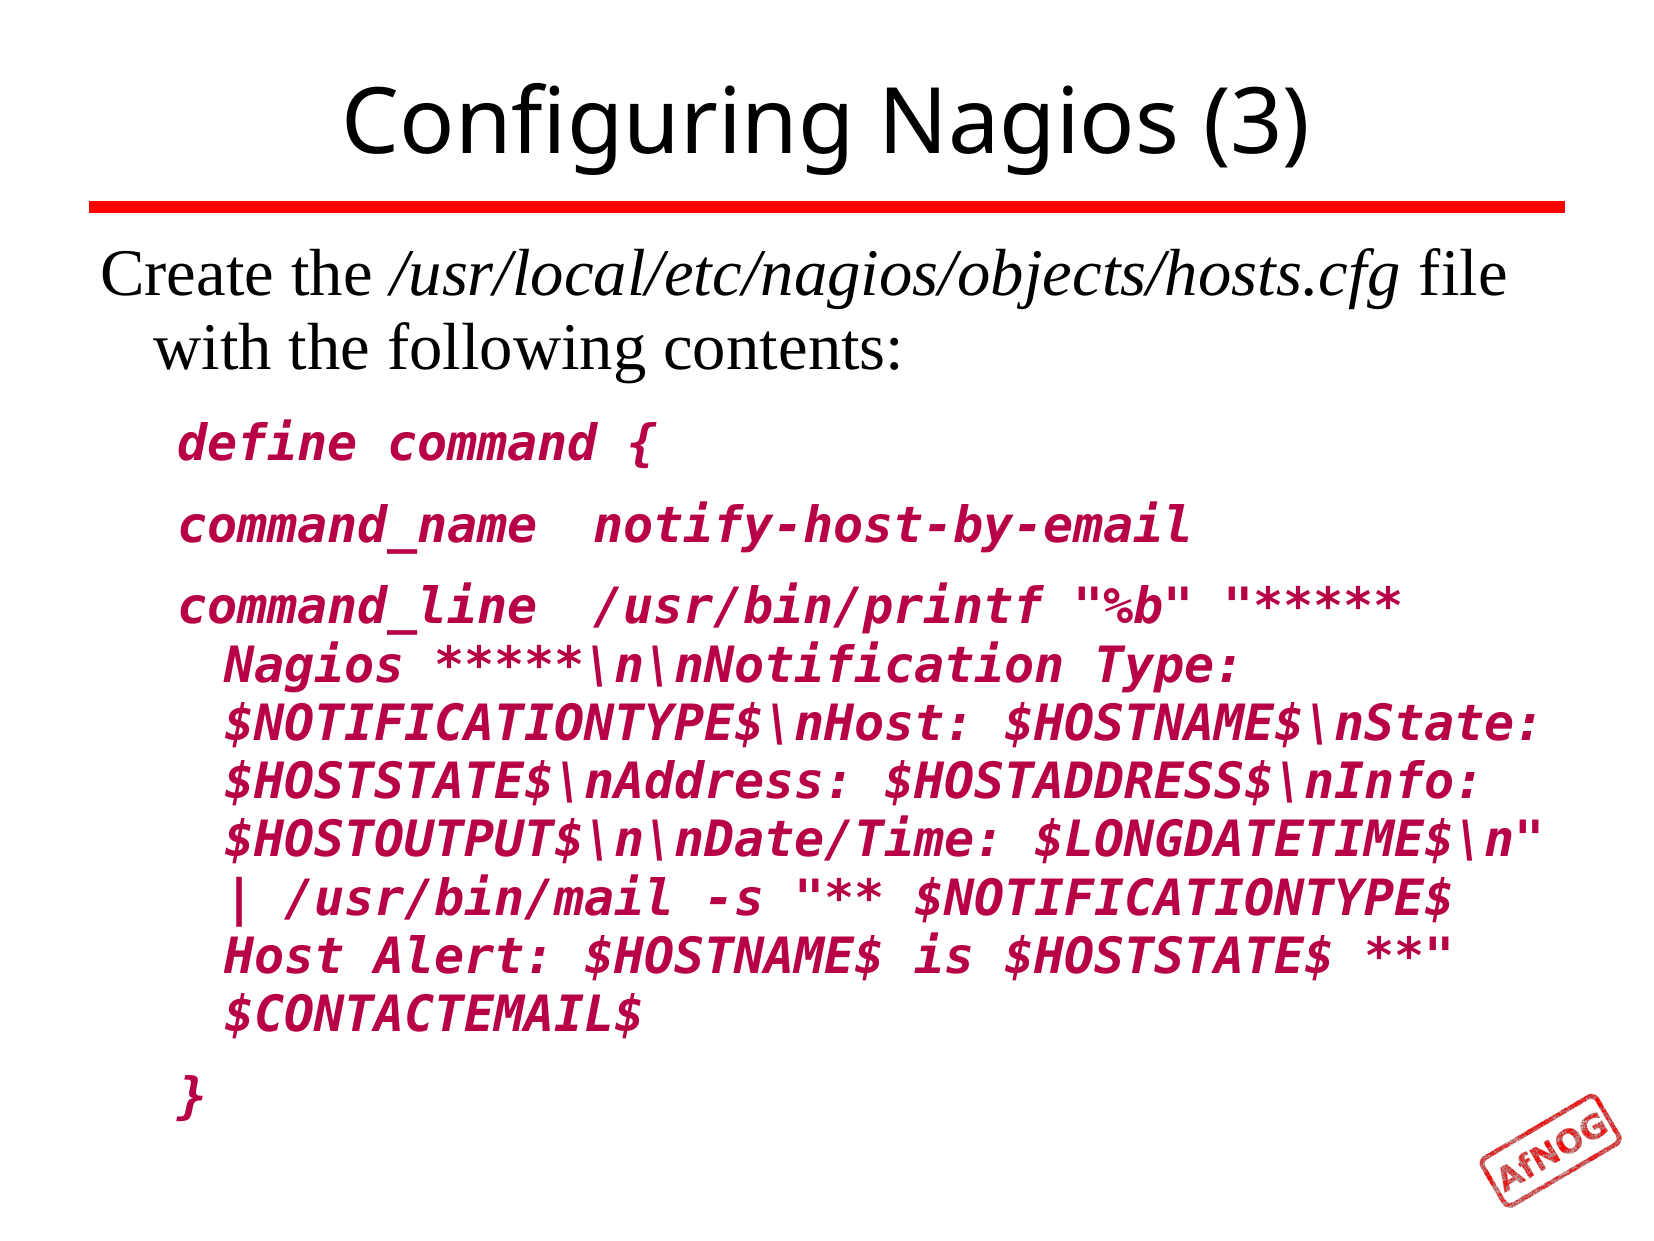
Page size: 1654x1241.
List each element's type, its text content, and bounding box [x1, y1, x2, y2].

picture [1476, 1090, 1625, 1211]
title Configuring Nagios (3) [88, 36, 1565, 200]
list Create the /usr/local/etc/nagios/objects/hosts.cfg file with the following contents: define command { command_name notify-host-by-email command_line /usr/bin/printf "%b" "***** Nagios *****\n\nNotification Type: $NOTIFICATIONTYPE$\nHost: $HOSTNAME$\nState: $HOSTSTATE$\nAddress: $HOSTADDRESS$\nInfo: $HOSTOUTPUT$\n\nDate/Time: $LONGDATETIME$\n" | /usr/bin/mail -s "** $NOTIFICATIONTYPE$ Host Alert: $HOSTNAME$ is $HOSTSTATE$ **" $CONTACTEMAIL$ } [82, 236, 1571, 1126]
